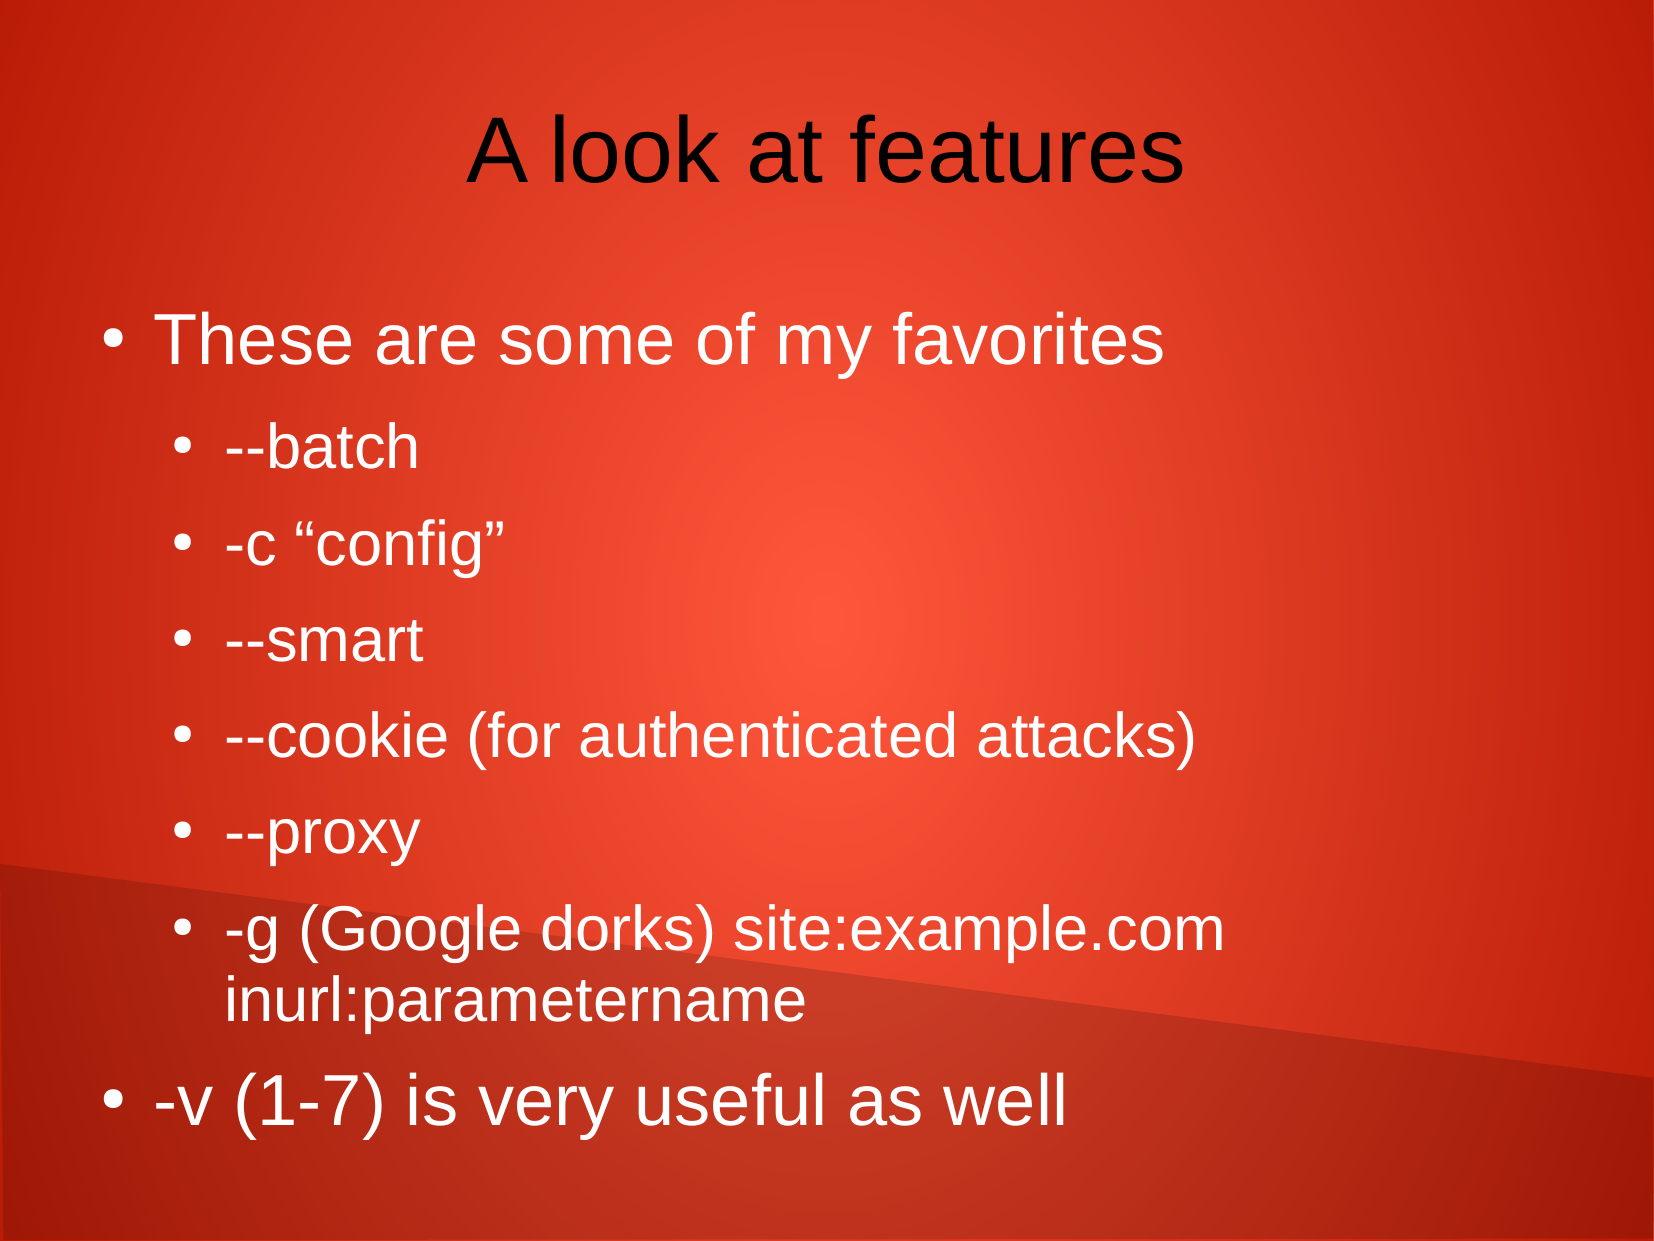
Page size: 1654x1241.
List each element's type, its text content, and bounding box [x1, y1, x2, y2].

title A look at features [82, 47, 1571, 252]
list These are some of my favorites --batch -c “config” --smart --cookie (for authenticated attacks) --proxy -g (Google dorks) site:example.com inurl:parametername -v (1-7) is very useful as well [82, 299, 1571, 1201]
